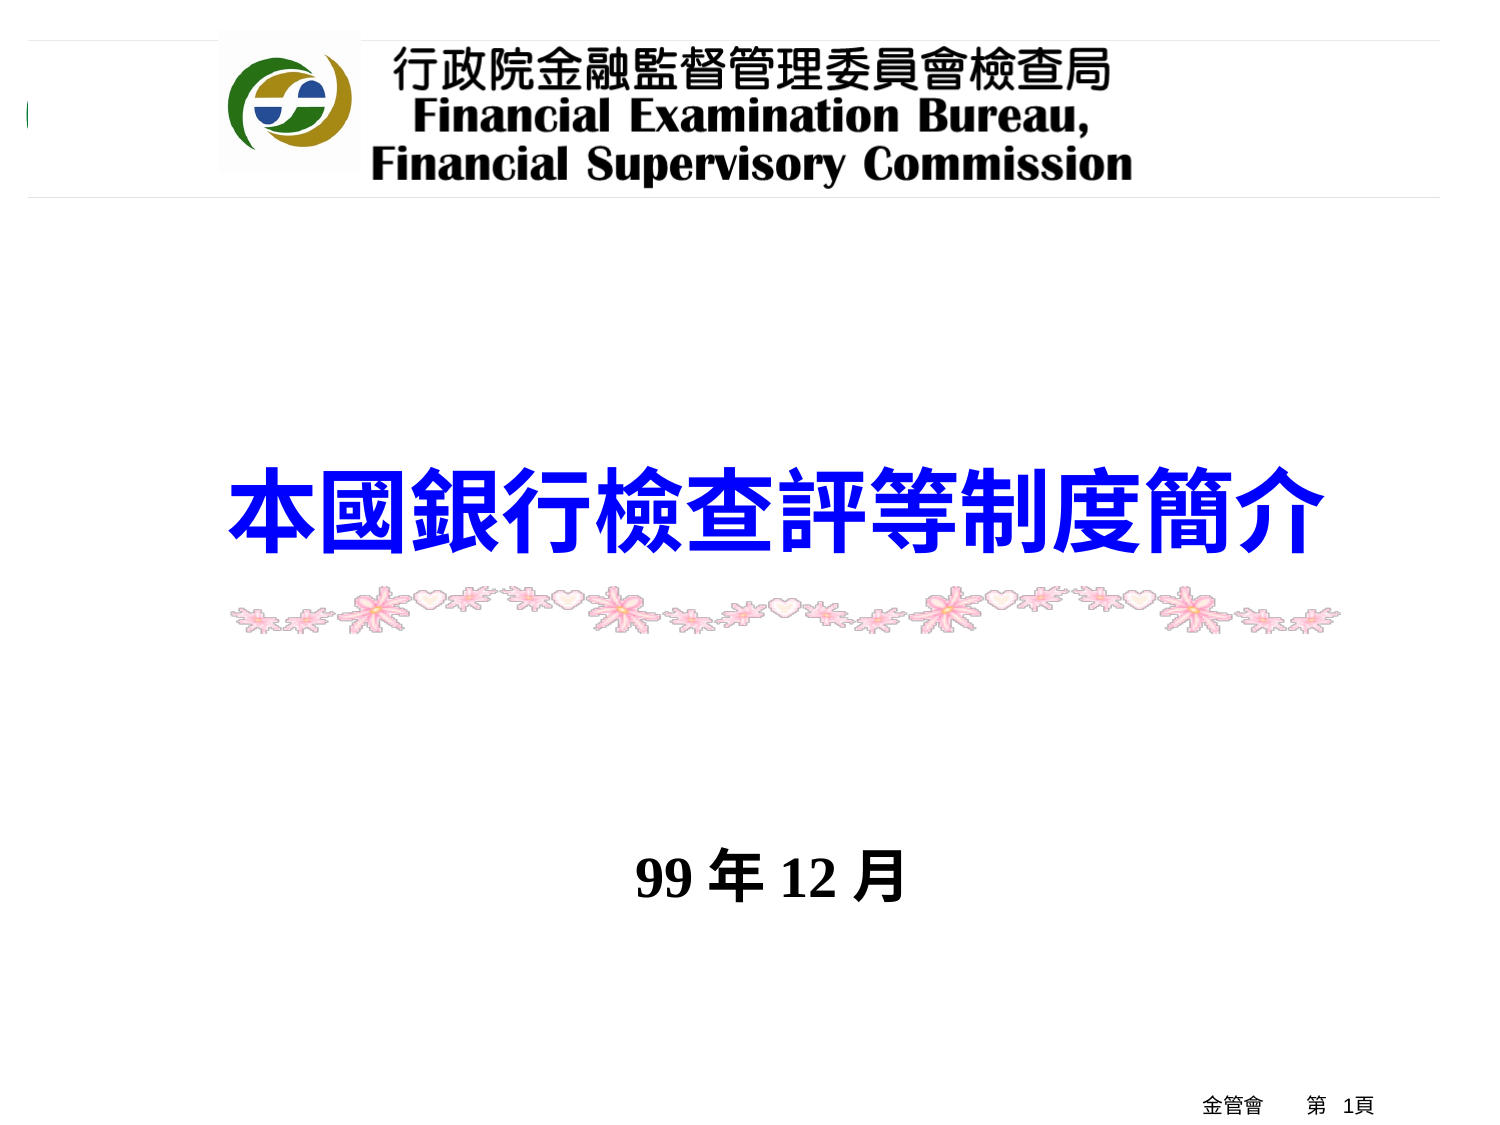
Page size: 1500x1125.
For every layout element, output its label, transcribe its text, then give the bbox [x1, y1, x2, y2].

text_box 99年12月 [360, 716, 1186, 917]
title 本國銀行檢查評等制度簡介 [183, 408, 1371, 610]
picture [28, 22, 1441, 222]
picture [230, 586, 1341, 634]
